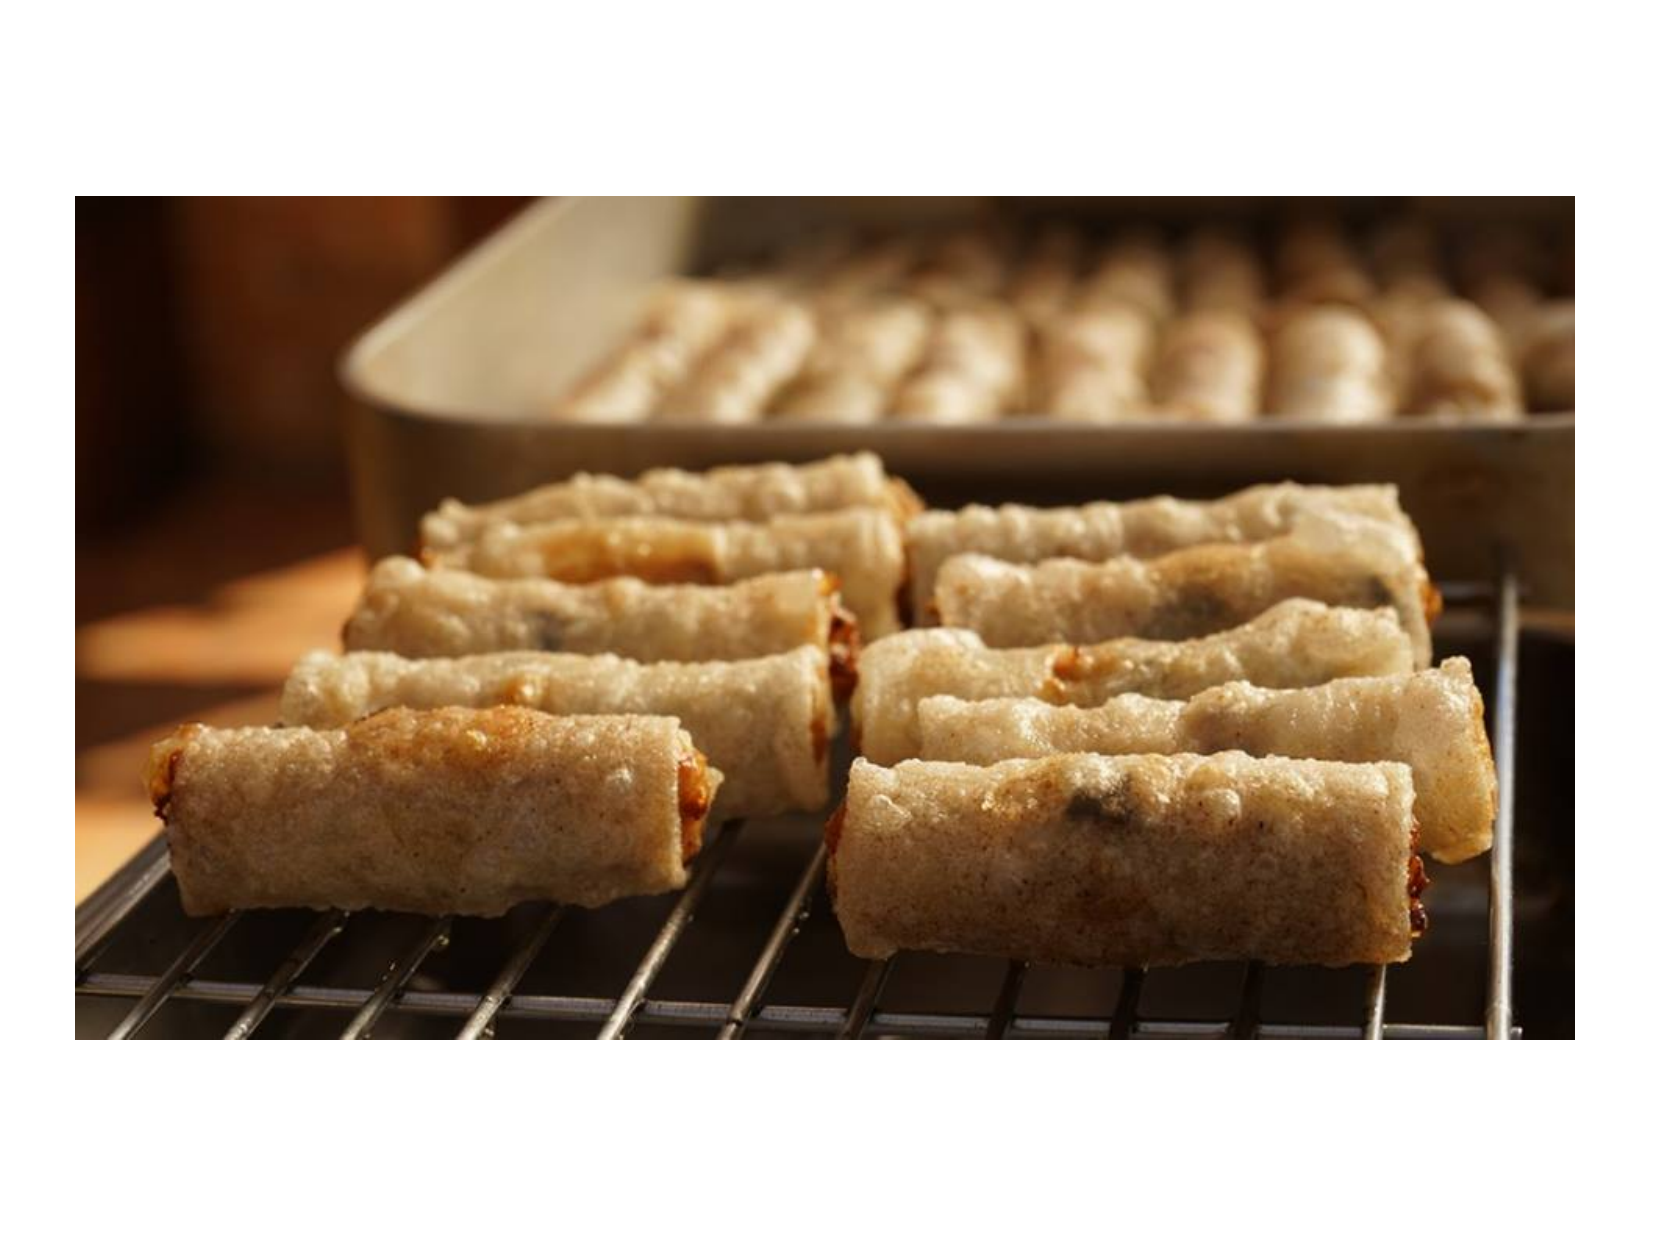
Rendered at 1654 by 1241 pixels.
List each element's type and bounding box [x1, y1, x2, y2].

picture [75, 196, 1575, 1041]
